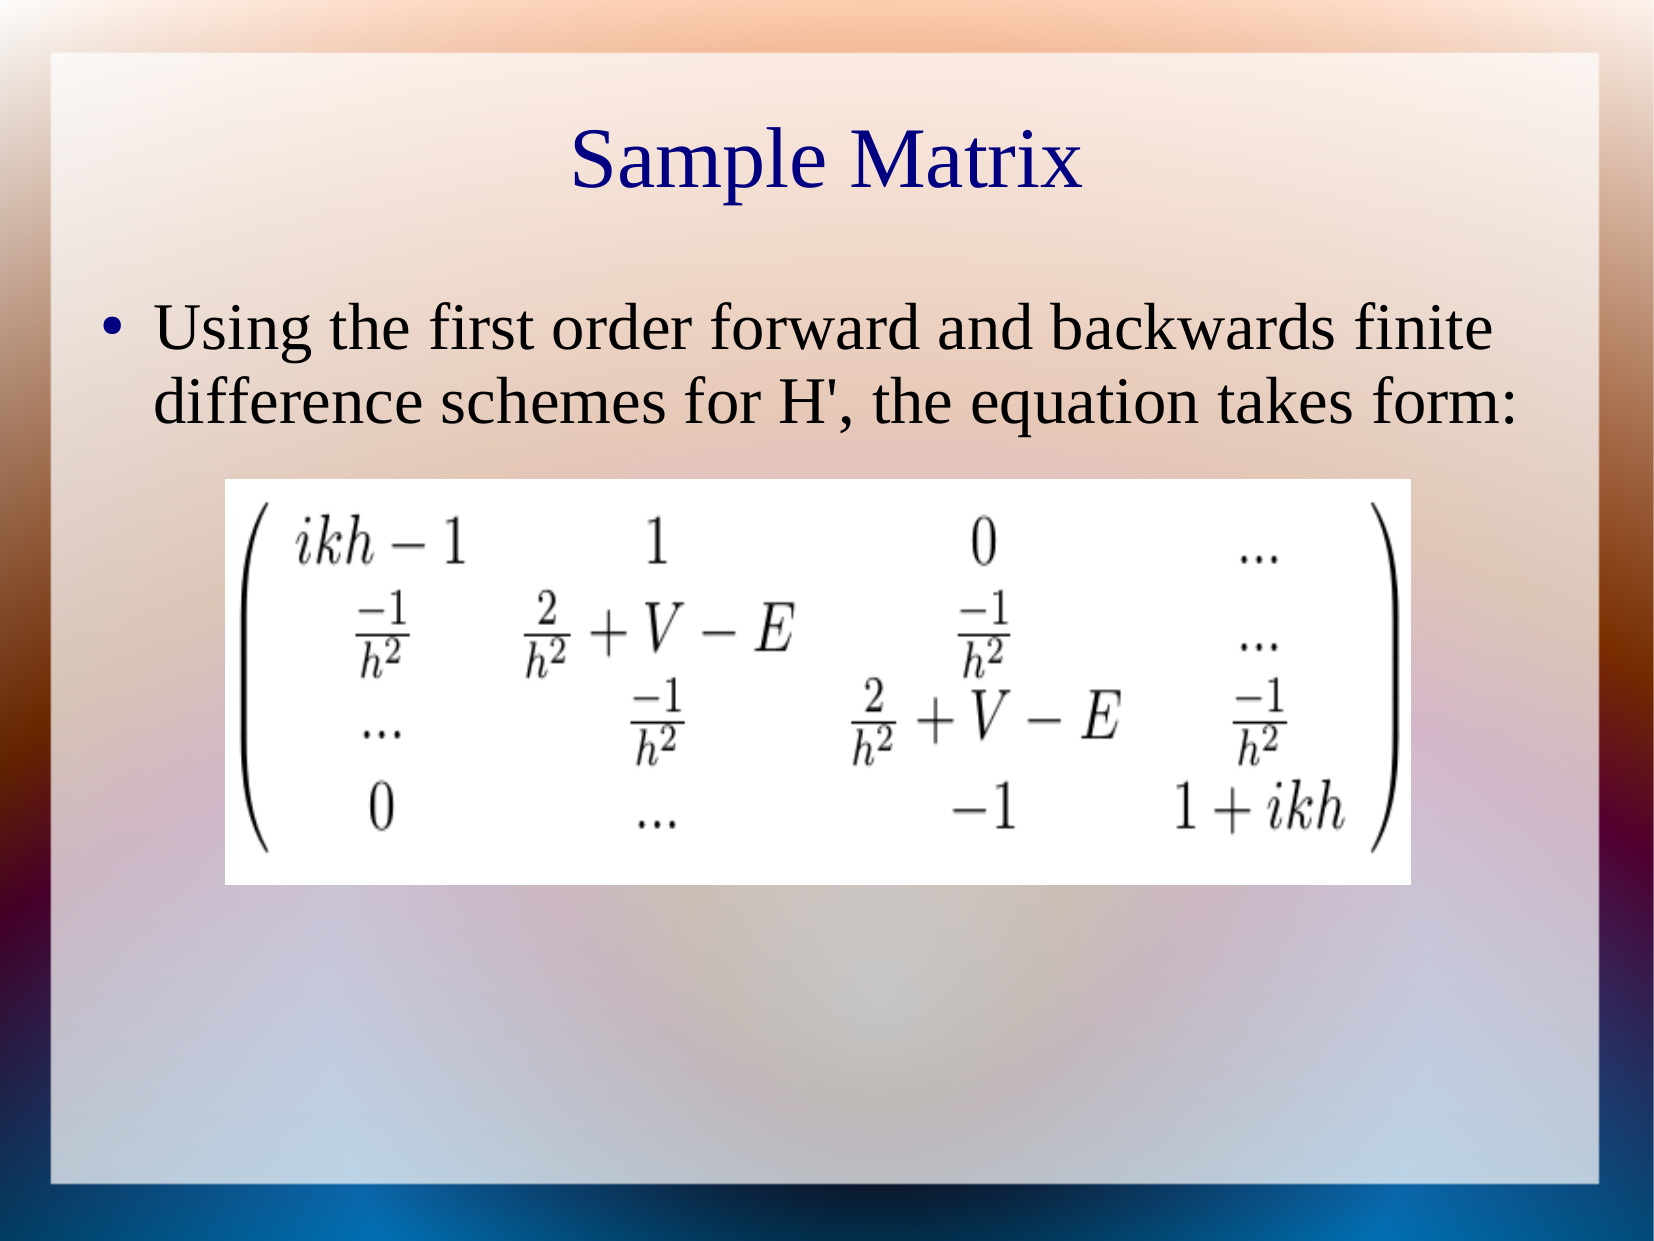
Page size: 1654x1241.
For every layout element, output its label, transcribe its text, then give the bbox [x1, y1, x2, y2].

list Using the first order forward and backwards finite difference schemes for H', the equation takes form: [82, 290, 1571, 1060]
picture [0, 0, 1654, 1241]
title Sample Matrix [82, 55, 1571, 263]
